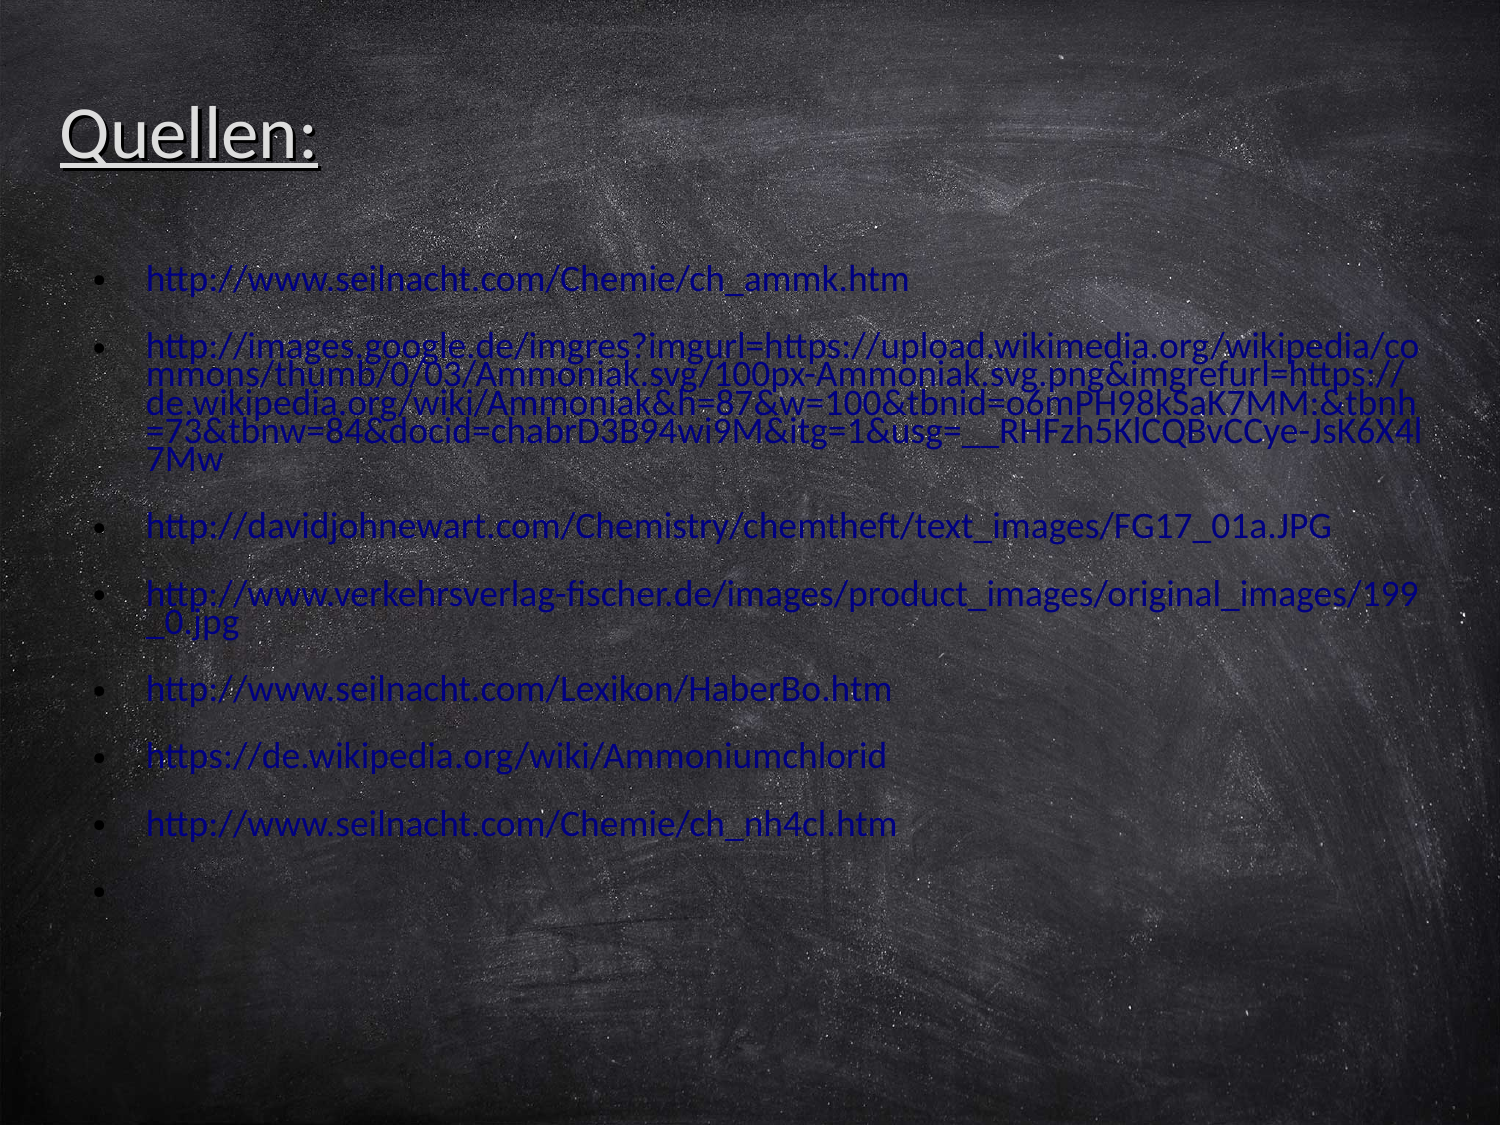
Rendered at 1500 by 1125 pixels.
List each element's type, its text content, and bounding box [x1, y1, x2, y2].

list http://www.seilnacht.com/Chemie/ch_ammk.htm http://images.google.de/imgres?imgurl=https://upload.wikimedia.org/wikipedia/commons/thumb/0/03/Ammoniak.svg/100px-Ammoniak.svg.png&imgrefurl=https://de.wikipedia.org/wiki/Ammoniak&h=87&w=100&tbnid=o6mPH98kSaK7MM:&tbnh=73&tbnw=84&docid=chabrD3B94wi9M&itg=1&usg=__RHFzh5KlCQBvCCye-JsK6X4l7Mw http://davidjohnewart.com/Chemistry/chemtheft/text_images/FG17_01a.JPG http://www.verkehrsverlag-fischer.de/images/product_images/original_images/199_0.jpg http://www.seilnacht.com/Lexikon/HaberBo.htm https://de.wikipedia.org/wiki/Ammoniumchlorid http://www.seilnacht.com/Chemie/ch_nh4cl.htm [75, 263, 1425, 837]
title Quellen: [59, 18, 1335, 260]
picture [0, 0, 1500, 1125]
